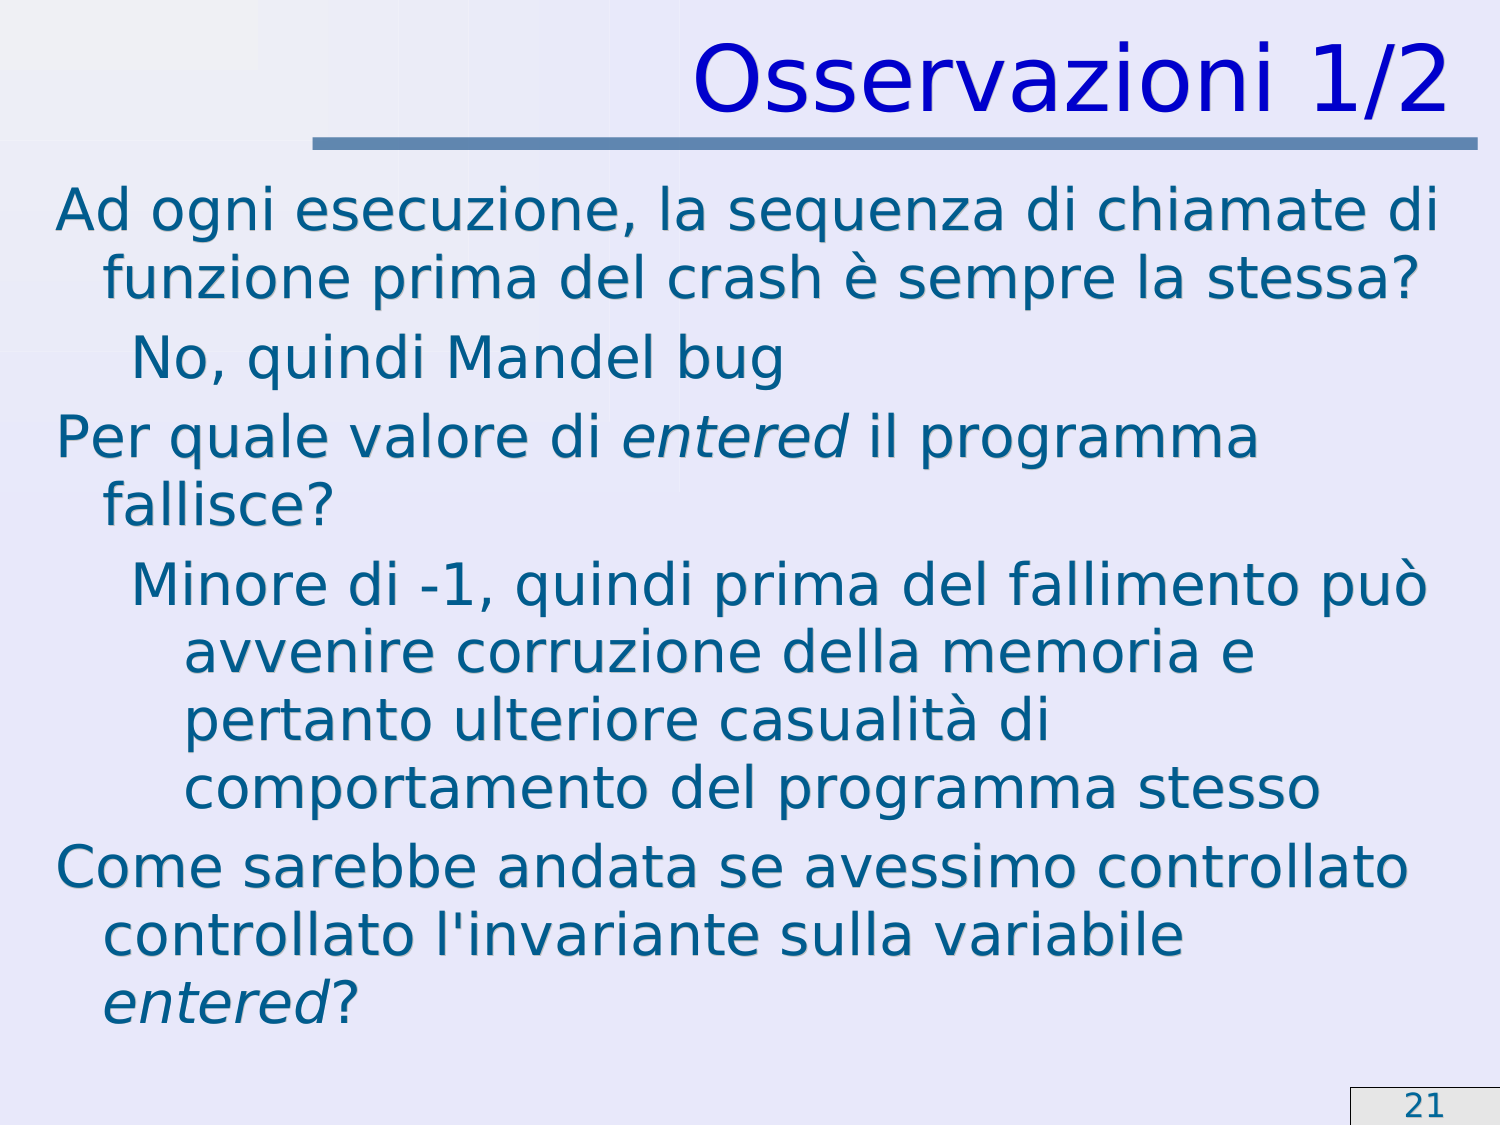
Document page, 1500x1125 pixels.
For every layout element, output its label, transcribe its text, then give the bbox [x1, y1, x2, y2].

title Osservazioni 1/2 [18, 0, 1470, 141]
text_box Ad ogni esecuzione, la sequenza di chiamate di funzione prima del crash è sempre la stessa? No, quindi Mandel bug Per quale valore di entered il programma fallisce? Minore di -1, quindi prima del fallimento può avvenire corruzione della memoria e pertanto ulteriore casualità di comportamento del programma stesso Come sarebbe andata se avessimo controllato controllato l'invariante sulla variabile entered? [55, 176, 1443, 1105]
text_box [312, 137, 1478, 150]
